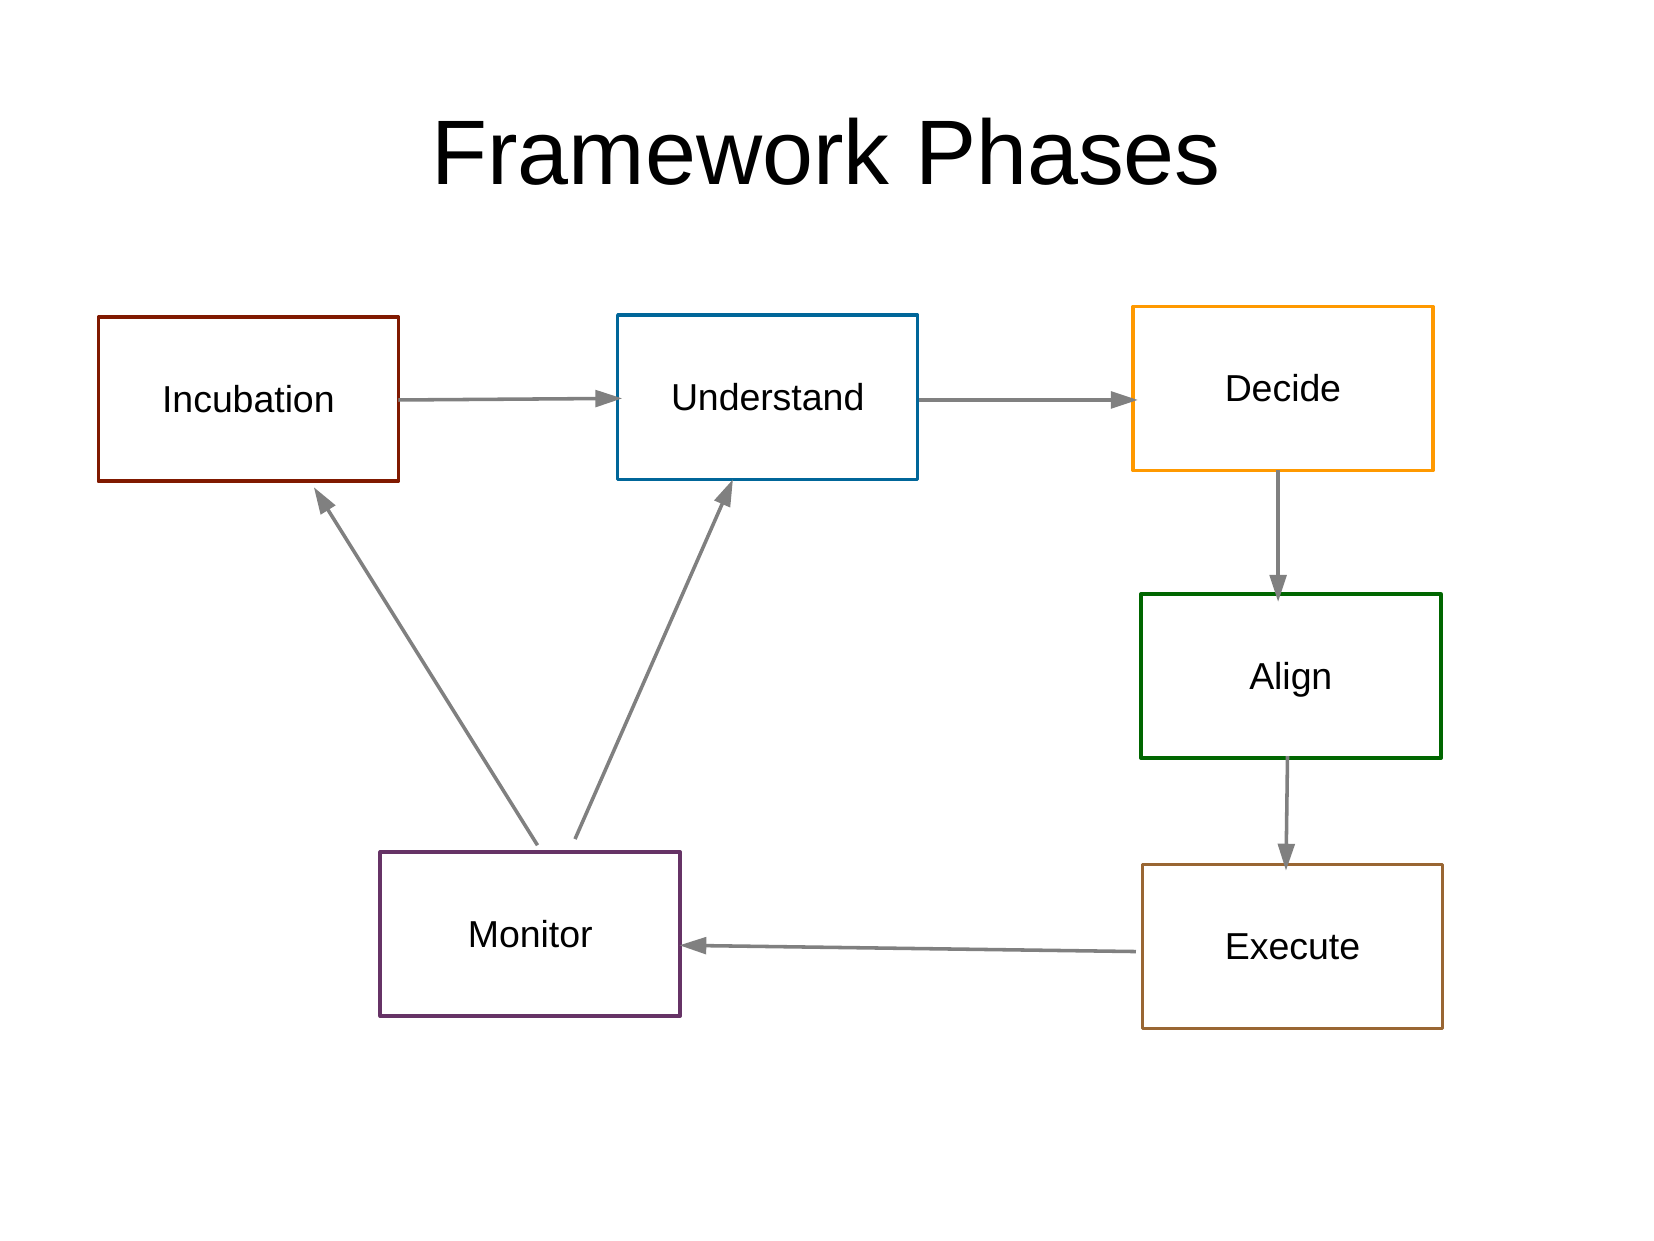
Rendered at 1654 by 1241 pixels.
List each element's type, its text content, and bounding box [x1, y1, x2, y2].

text_box Execute [1142, 864, 1443, 1029]
text_box Align [1140, 594, 1441, 759]
text_box Incubation [98, 317, 399, 482]
text_box Understand [617, 315, 918, 480]
text_box Monitor [380, 852, 681, 1017]
title Framework Phases [82, 56, 1571, 250]
text_box Decide [1132, 306, 1433, 471]
